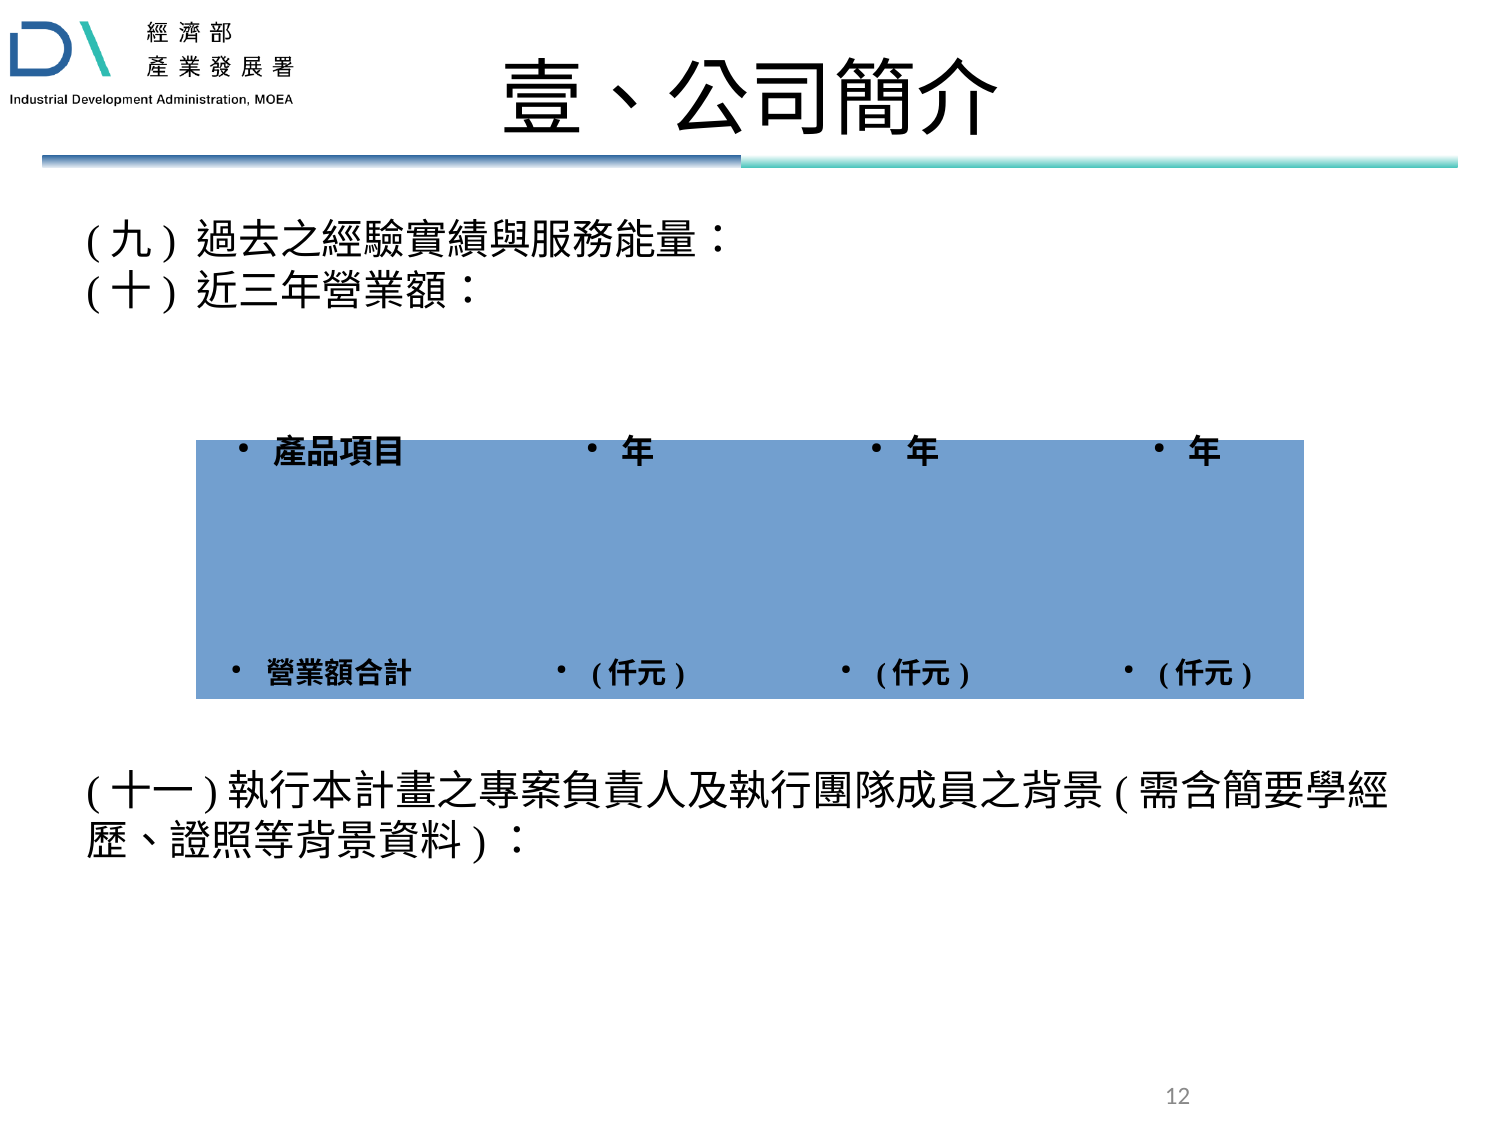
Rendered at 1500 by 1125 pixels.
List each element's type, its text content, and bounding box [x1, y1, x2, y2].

table_cell [739, 480, 1016, 540]
table_cell (仟元) [1016, 660, 1304, 699]
table_cell [1016, 480, 1304, 540]
table_cell [739, 540, 1016, 600]
text_box 12 [1149, 1065, 1500, 1125]
table_header 年 [739, 440, 1016, 480]
table_header 年 [1016, 440, 1304, 480]
text_box (九) 過去之經驗實績與服務能量： (十) 近三年營業額： (十一)執行本計畫之專案負責人及執行團隊成員之背景(需含簡要學經歷、證照等背景資料)： [72, 206, 1406, 871]
table_cell [448, 540, 739, 600]
table_cell (仟元) [448, 660, 739, 699]
table_cell (仟元) [739, 660, 1016, 699]
table_cell [448, 480, 739, 540]
table_cell [196, 600, 448, 660]
table_cell [448, 600, 739, 660]
table_cell [196, 540, 448, 600]
table_cell 營業額合計 [196, 660, 448, 699]
table_cell [1016, 540, 1304, 600]
title 壹、公司簡介 [75, 19, 1426, 171]
table_cell [1016, 600, 1304, 660]
table_cell [739, 600, 1016, 660]
table_header 年 [448, 440, 739, 480]
table_cell [196, 480, 448, 540]
table_header 產品項目 [196, 440, 448, 480]
